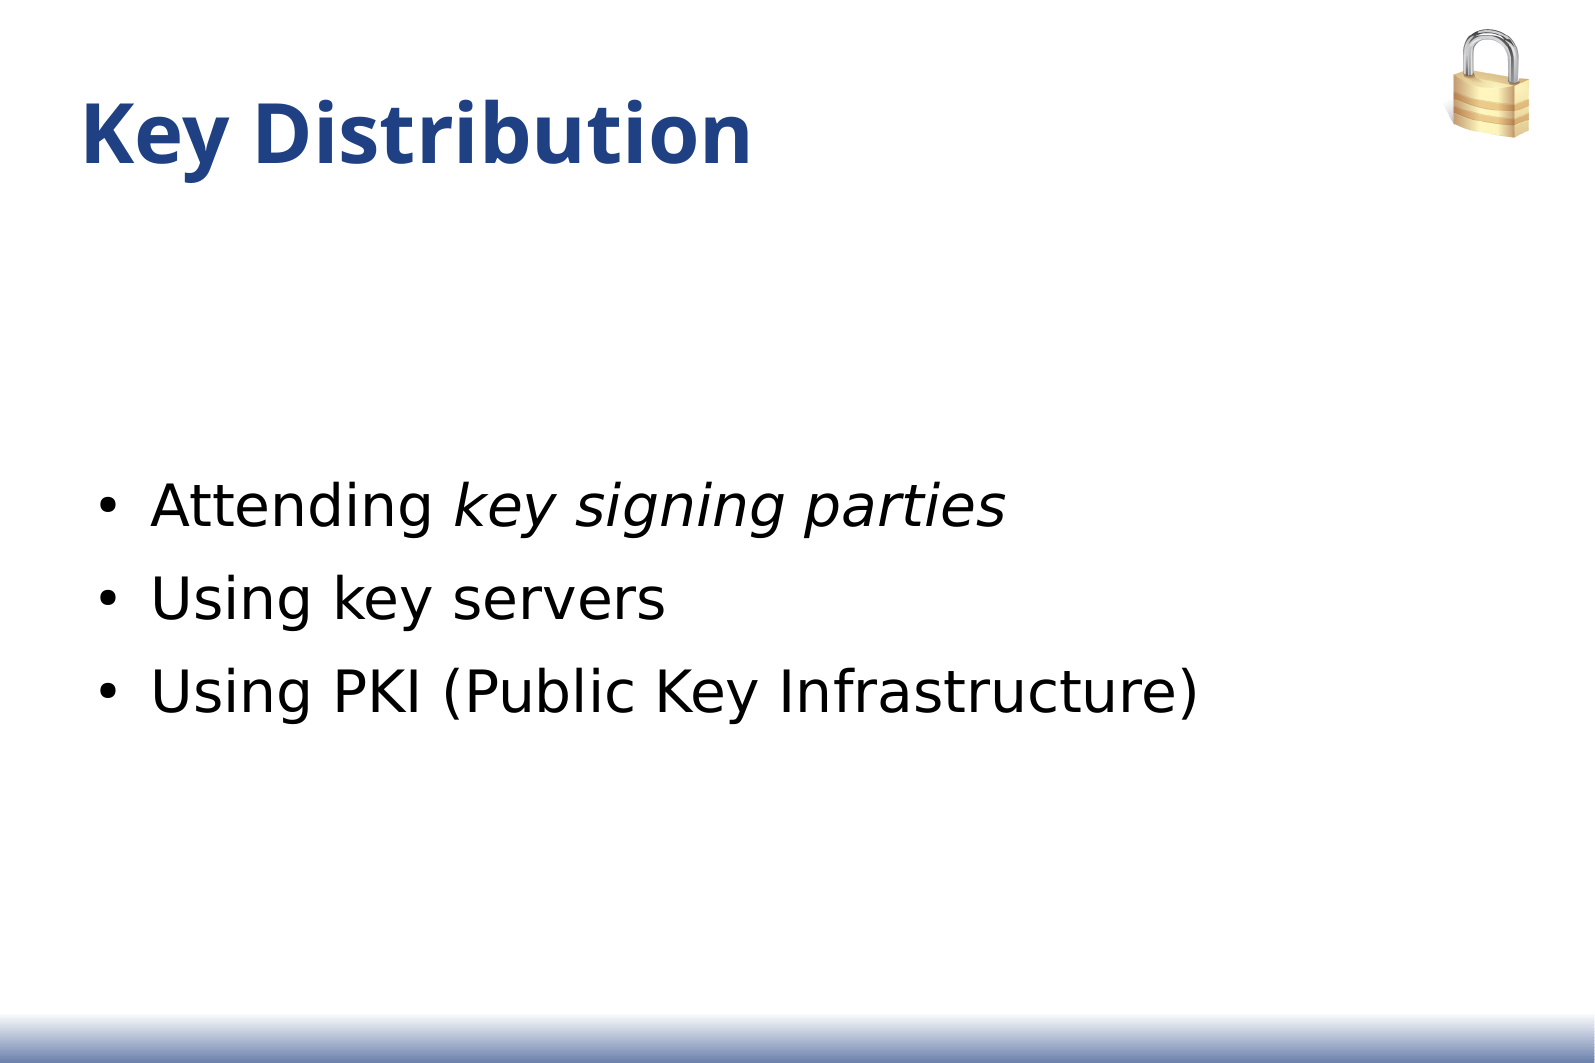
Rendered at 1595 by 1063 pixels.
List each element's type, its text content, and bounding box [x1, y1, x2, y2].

title Key Distribution [79, 42, 1515, 220]
picture [1423, 25, 1555, 142]
list Attending key signing parties Using key servers Using PKI (Public Key Infrastructure) [79, 248, 1515, 951]
